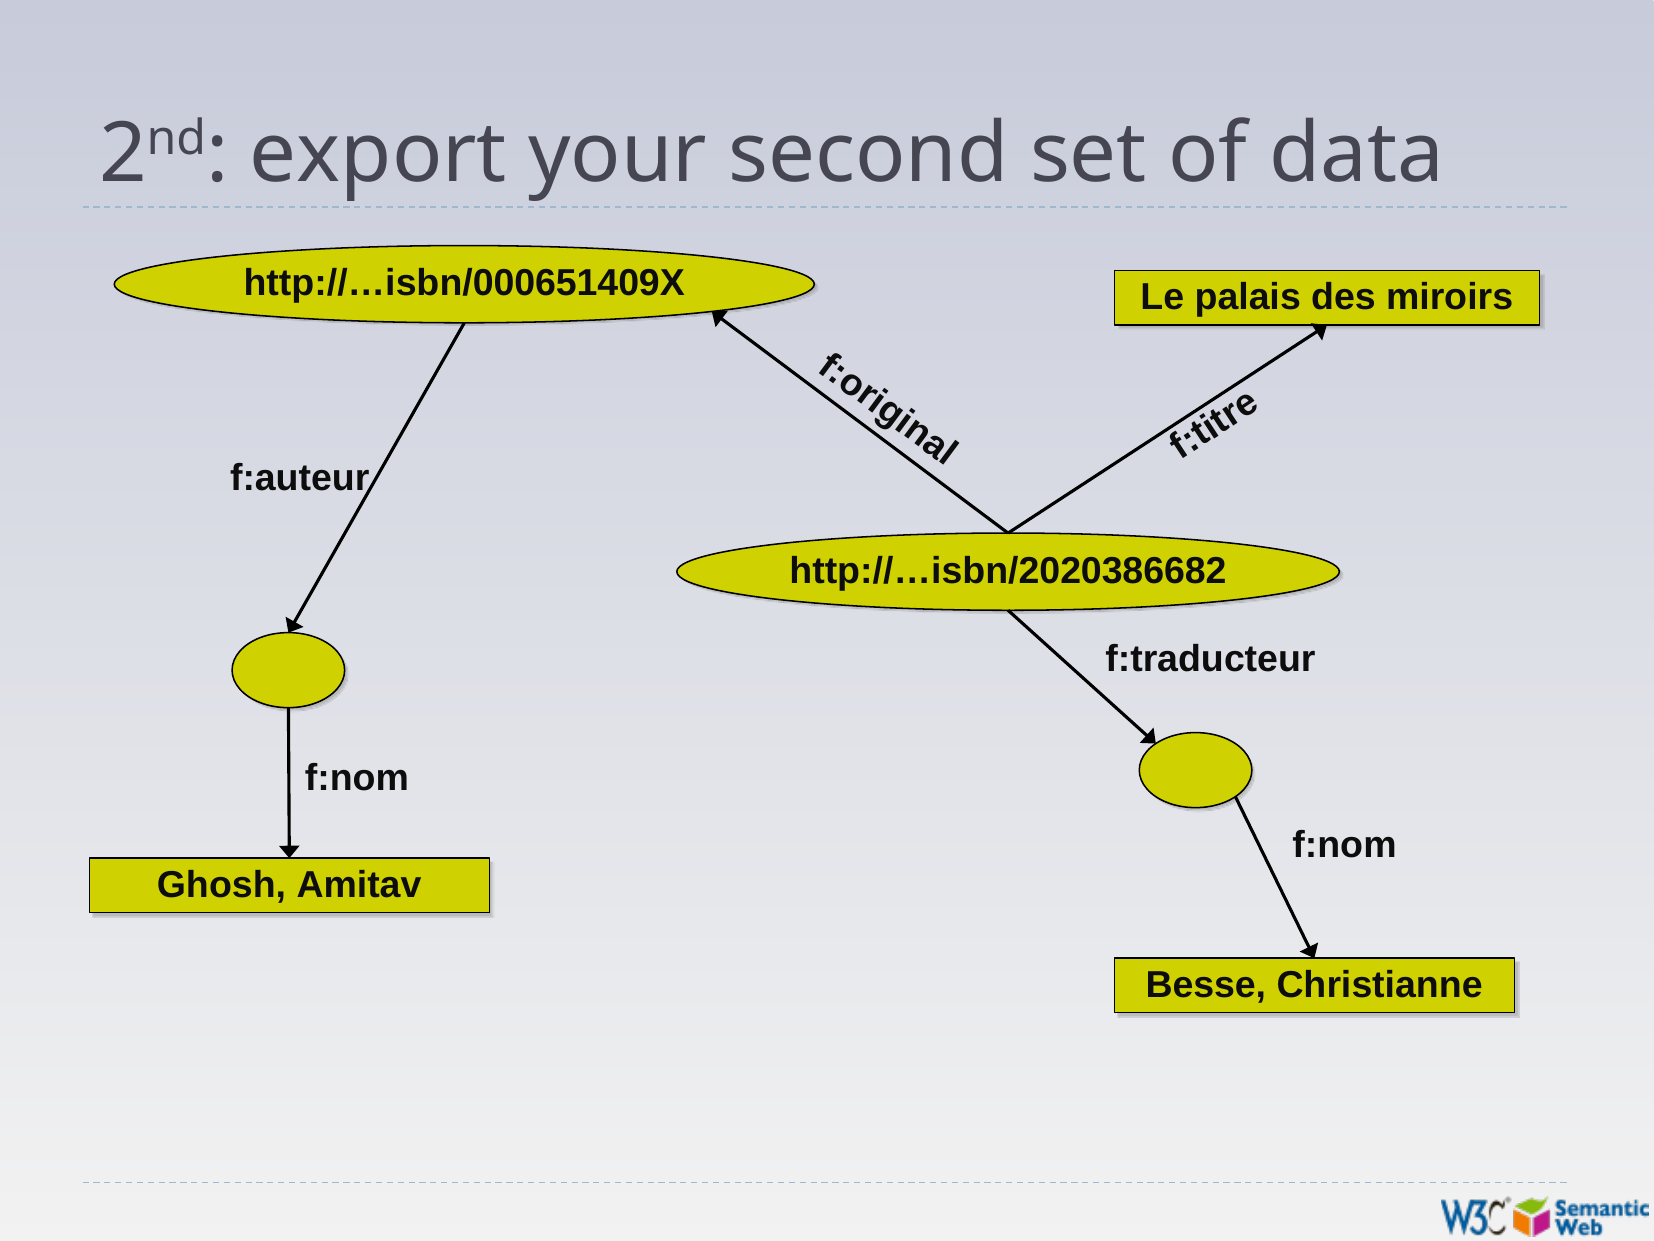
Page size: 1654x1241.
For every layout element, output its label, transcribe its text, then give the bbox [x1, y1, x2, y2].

text_box [1139, 732, 1252, 808]
text_box http://…isbn/2020386682 [676, 533, 1340, 611]
text_box [232, 632, 345, 708]
text_box f:titre [1151, 374, 1282, 482]
text_box Le palais des miroirs [1114, 270, 1540, 326]
text_box f:traducteur [1090, 632, 1331, 688]
text_box f:titre [1147, 367, 1254, 439]
text_box f:original [797, 331, 981, 487]
text_box f:nom [1277, 818, 1412, 873]
text_box f:nom [291, 751, 424, 807]
text_box http://…isbn/000651409X [114, 245, 815, 323]
text_box f:auteur [215, 451, 385, 507]
title 2nd: export your second set of data [82, 41, 1572, 207]
text_box Ghosh, Amitav [89, 858, 490, 913]
text_box Besse, Christianne [1114, 958, 1515, 1013]
picture [1441, 1195, 1649, 1237]
